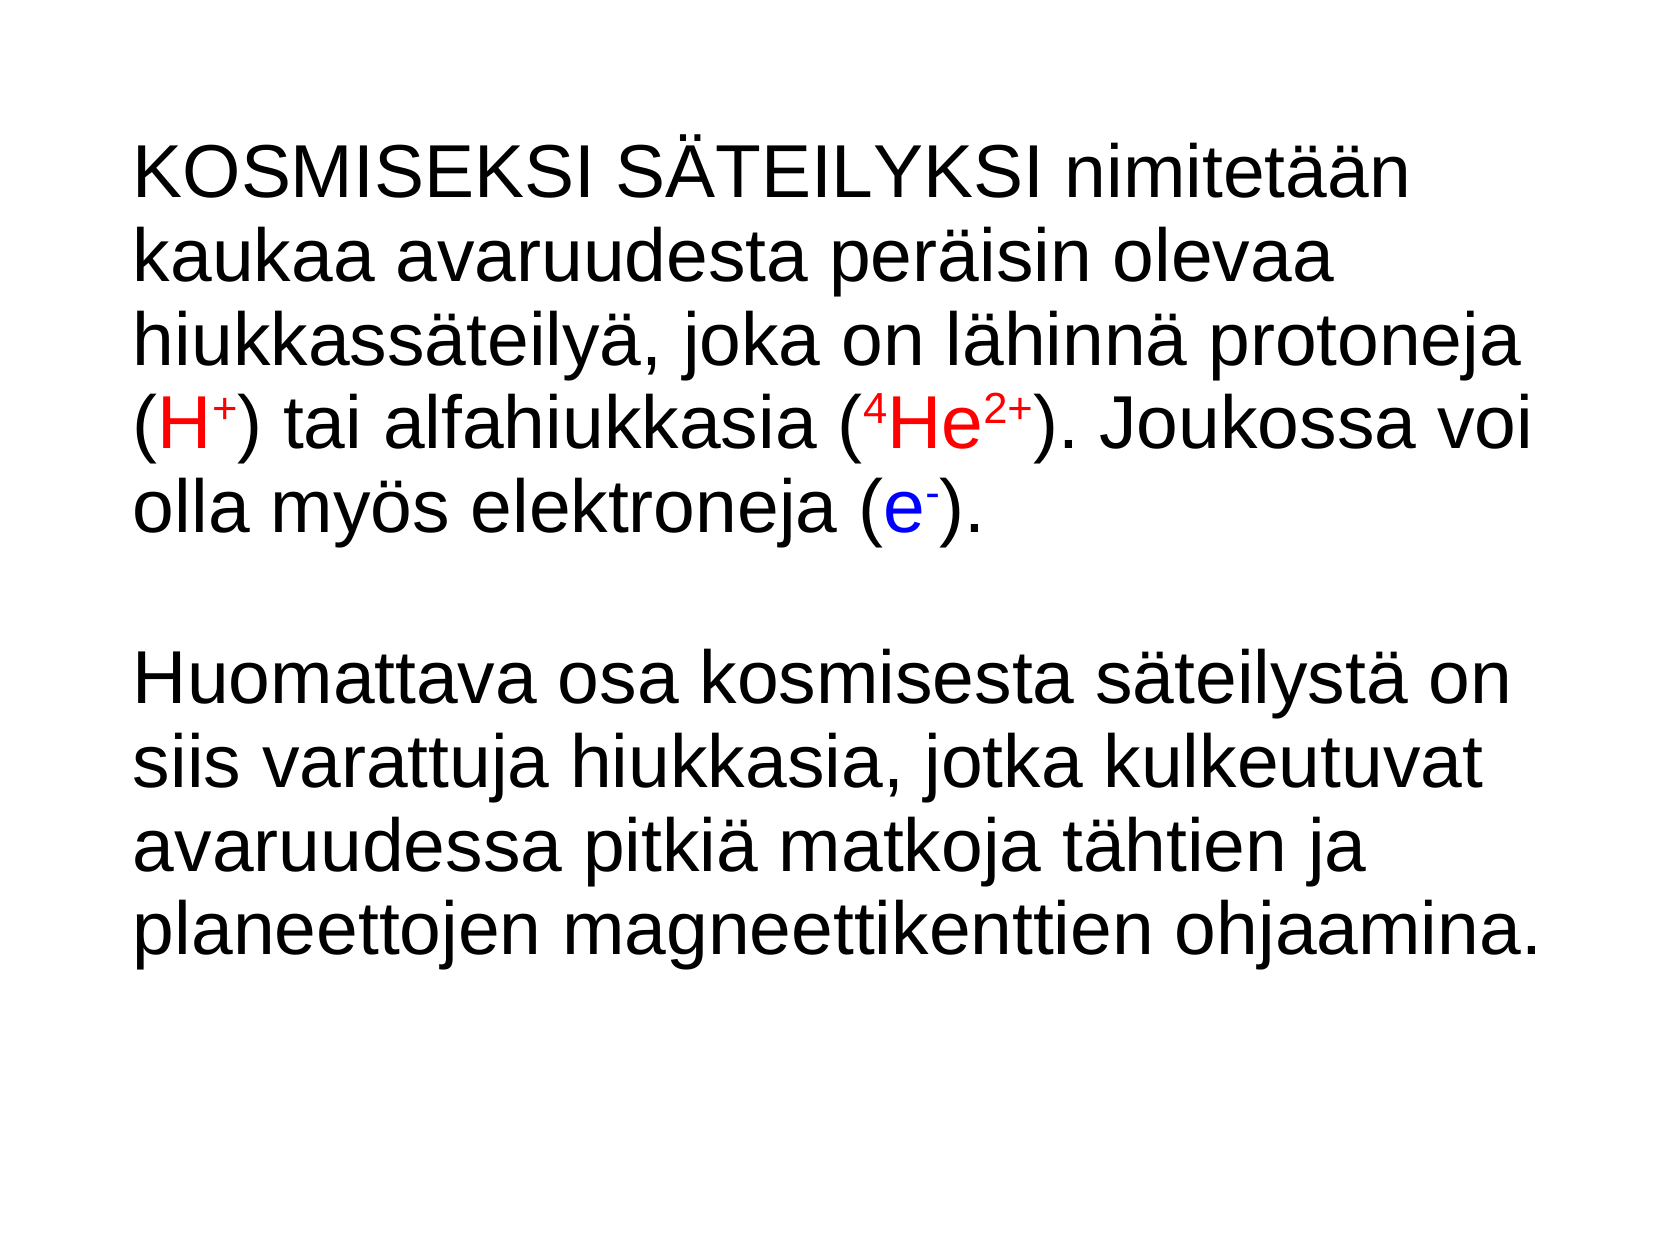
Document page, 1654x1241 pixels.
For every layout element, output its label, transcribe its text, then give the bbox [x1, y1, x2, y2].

text_box KOSMISEKSI SÄTEILYKSI nimitetään kaukaa avaruudesta peräisin olevaa hiukkassäteilyä, joka on lähinnä protoneja (H+) tai alfahiukkasia (4He2+). Joukossa voi olla myös elektroneja (e-). Huomattava osa kosmisesta säteilystä on siis varattuja hiukkasia, jotka kulkeutuvat avaruudessa pitkiä matkoja tähtien ja planeettojen magneettikenttien ohjaamina. [118, 118, 1570, 1146]
